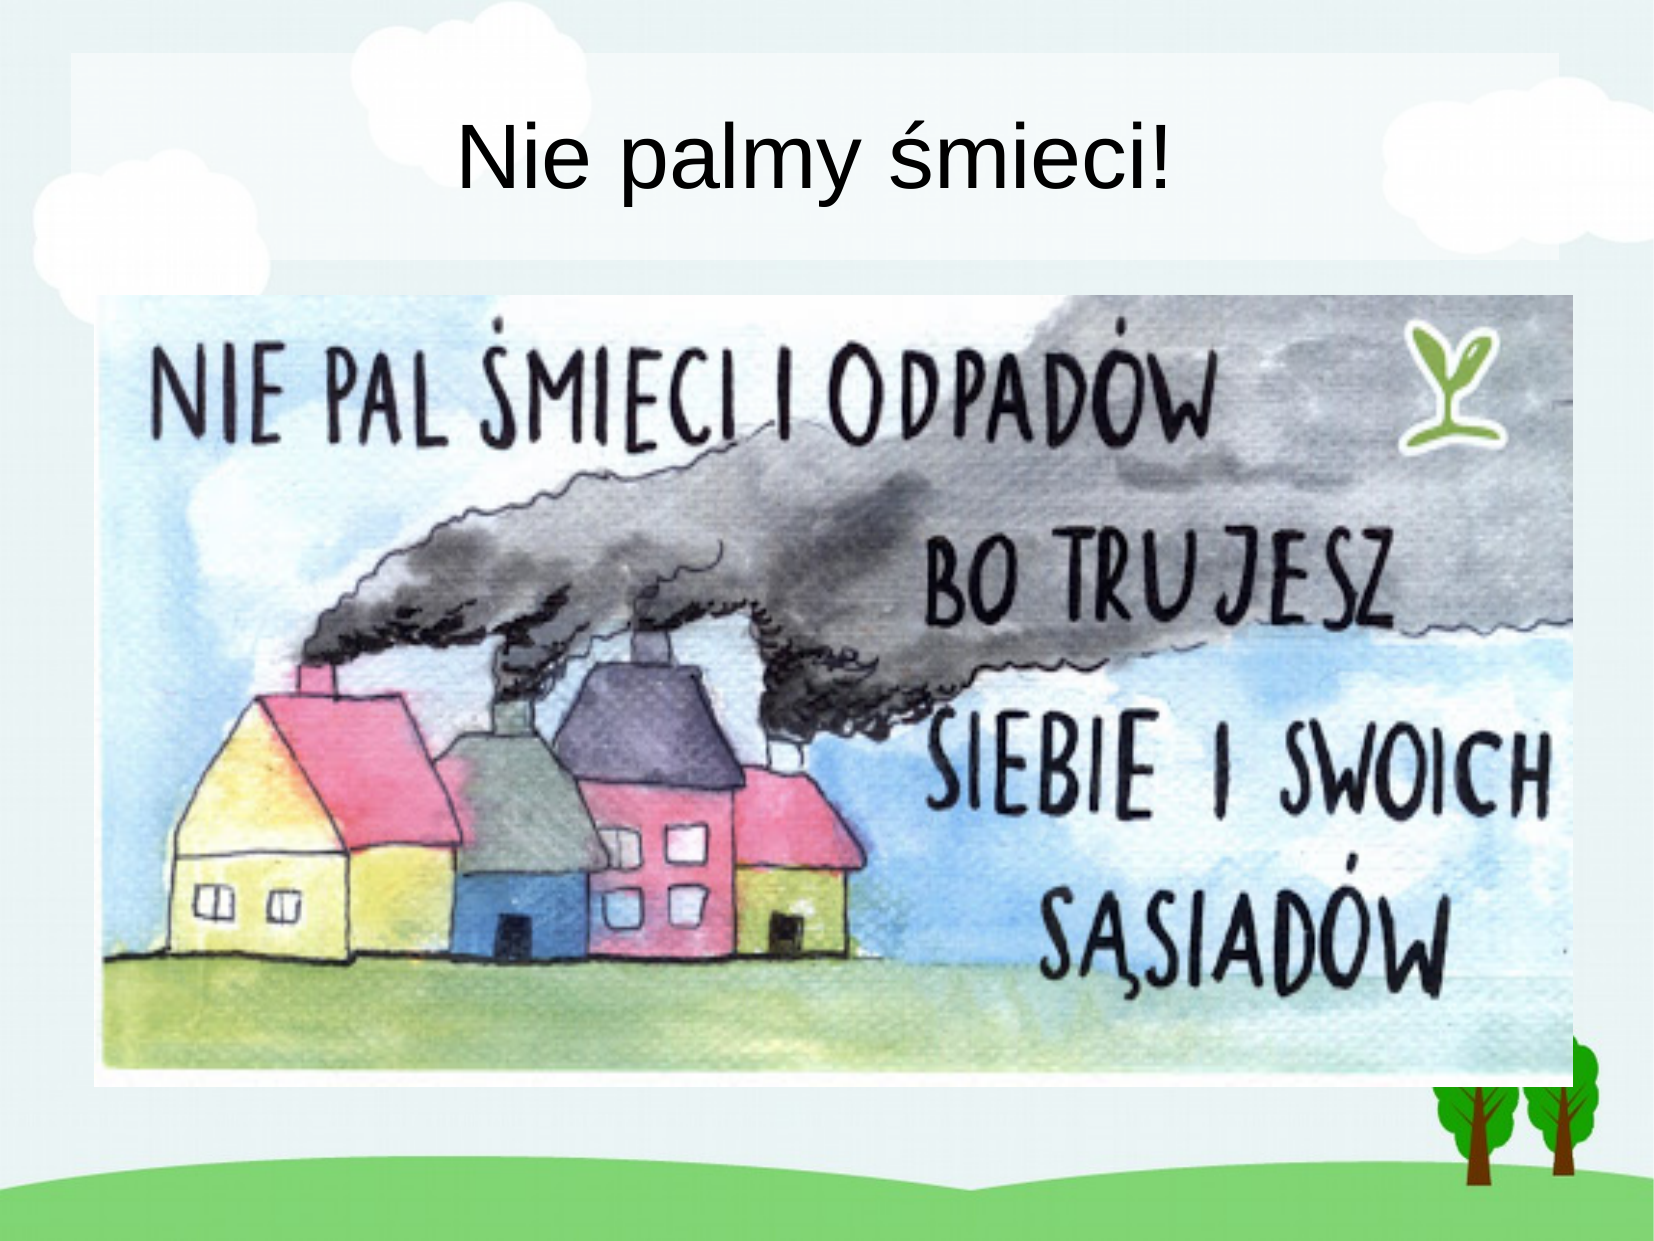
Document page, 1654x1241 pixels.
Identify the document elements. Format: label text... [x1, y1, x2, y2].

picture [0, 0, 1654, 1241]
title Nie palmy śmieci! [70, 52, 1560, 260]
